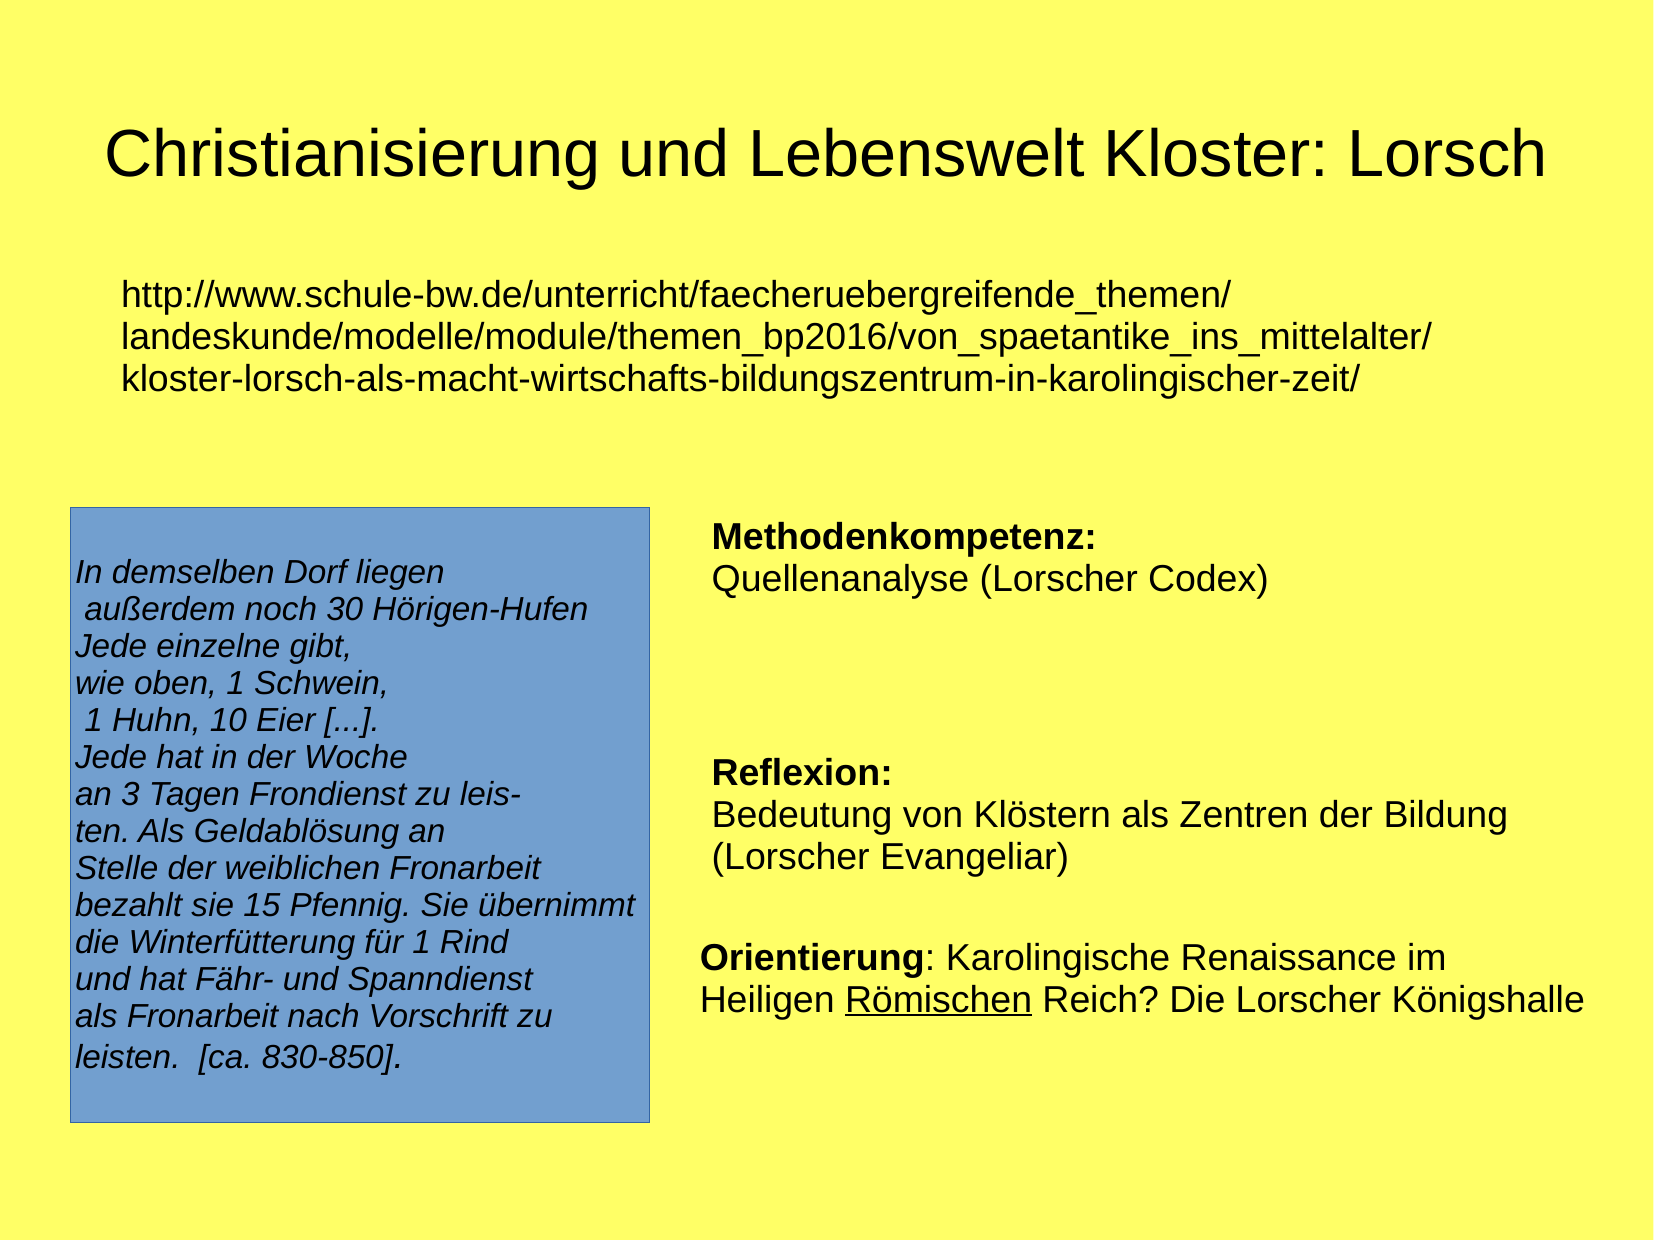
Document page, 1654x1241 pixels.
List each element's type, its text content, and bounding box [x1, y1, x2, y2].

text_box Methodenkompetenz: Quellenanalyse (Lorscher Codex) [696, 507, 1595, 608]
text_box In demselben Dorf liegen außerdem noch 30 Hörigen-Hufen Jede einzelne gibt, wie oben, 1 Schwein, 1 Huhn, 10 Eier [...]. Jede hat in der Woche an 3 Tagen Frondienst zu leis- ten. Als Geldablösung an Stelle der weiblichen Fronarbeit bezahlt sie 15 Pfennig. Sie übernimmt die Winterfütterung für 1 Rind und hat Fähr- und Spanndienst als Fronarbeit nach Vorschrift zu leisten. [ca. 830-850]. [70, 507, 650, 1123]
title Christianisierung und Lebenswelt Kloster: Lorsch [82, 49, 1571, 257]
text_box Reflexion: Bedeutung von Klöstern als Zentren der Bildung (Lorscher Evangeliar) [696, 744, 1536, 887]
text_box http://www.schule-bw.de/unterricht/faecheruebergreifende_themen/landeskunde/modelle/module/themen_bp2016/von_spaetantike_ins_mittelalter/kloster-lorsch-als-macht-wirtschafts-bildungszentrum-in-karolingischer-zeit/ [106, 265, 1501, 449]
text_box Orientierung: Karolingische Renaissance im Heiligen Römischen Reich? Die Lorscher Königshalle [685, 928, 1607, 1029]
